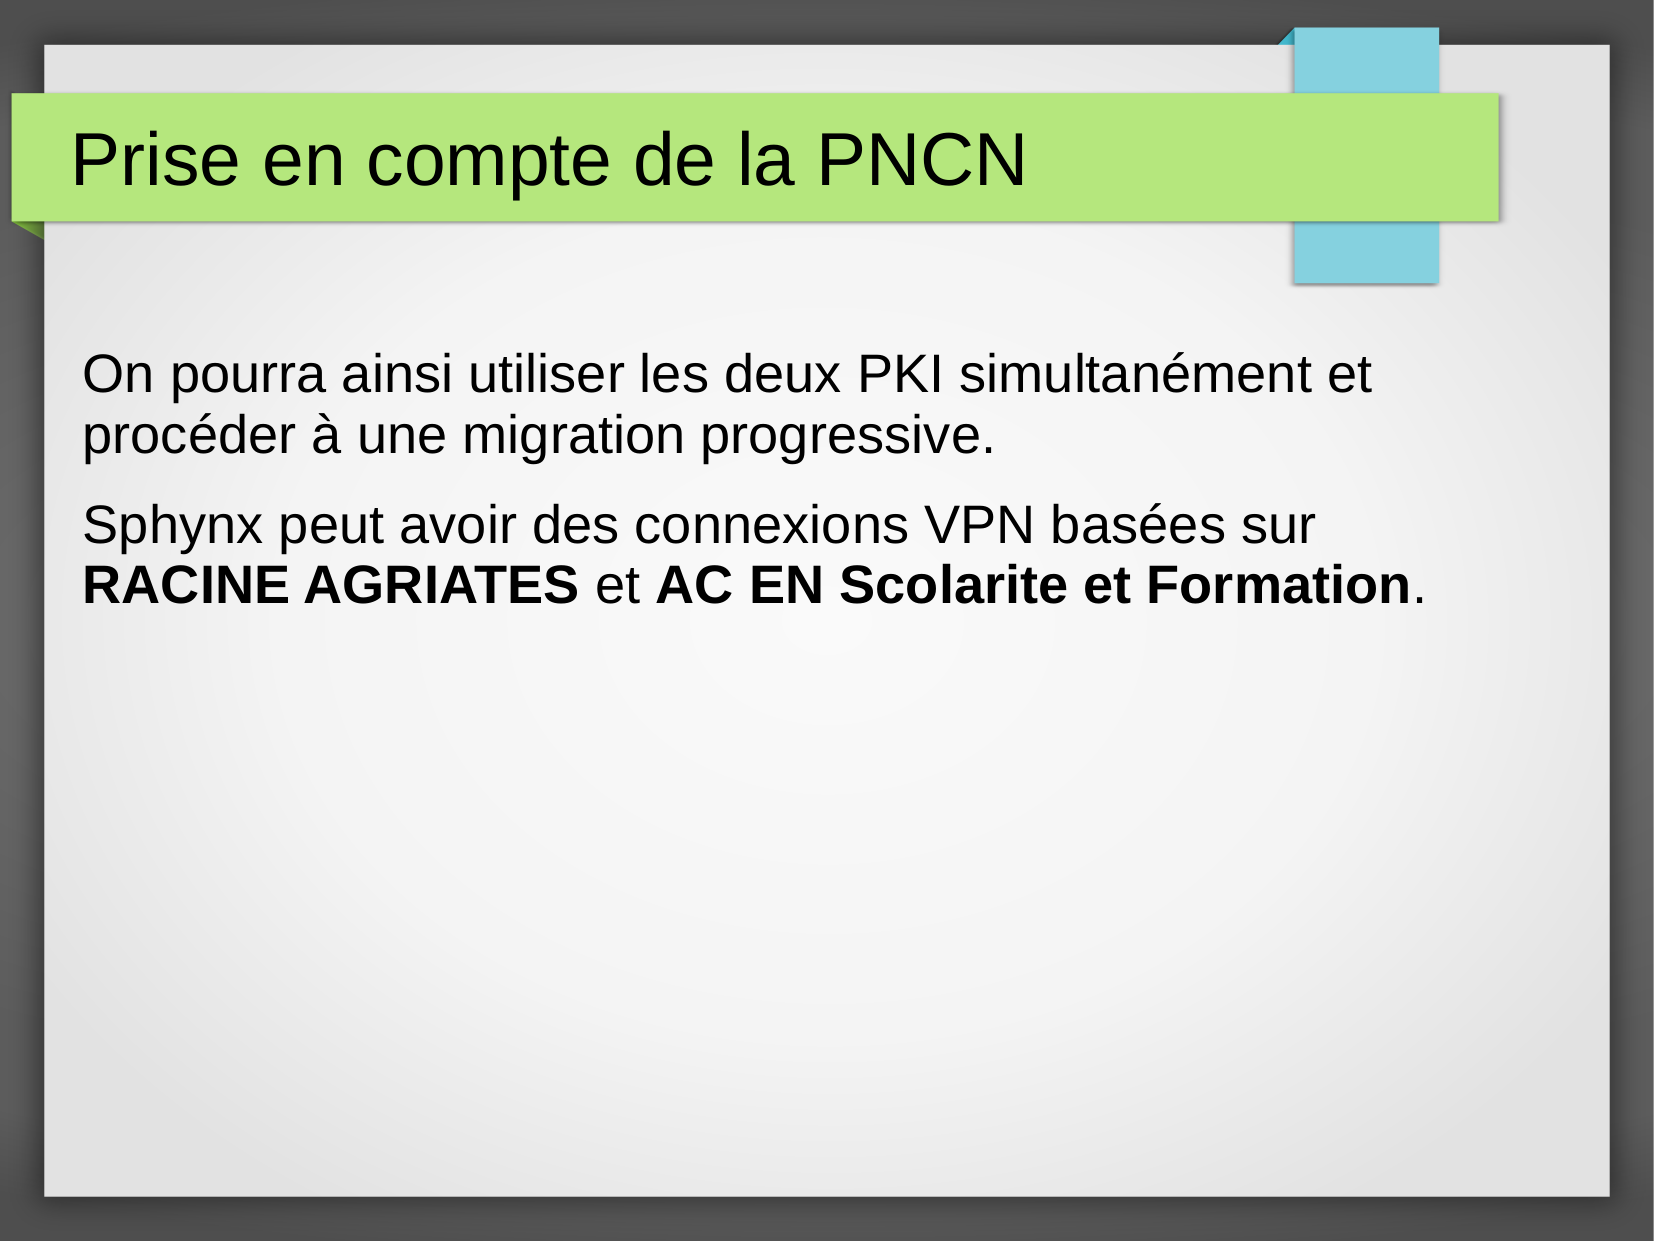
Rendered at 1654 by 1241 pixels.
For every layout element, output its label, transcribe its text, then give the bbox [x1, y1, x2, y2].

picture [0, 0, 1654, 1241]
list On pourra ainsi utiliser les deux PKI simultanément et procéder à une migration progressive. Sphynx peut avoir des connexions VPN basées sur RACINE AGRIATES et AC EN Scolarite et Formation. [82, 343, 1538, 1063]
title Prise en compte de la PNCN [70, 106, 1229, 213]
